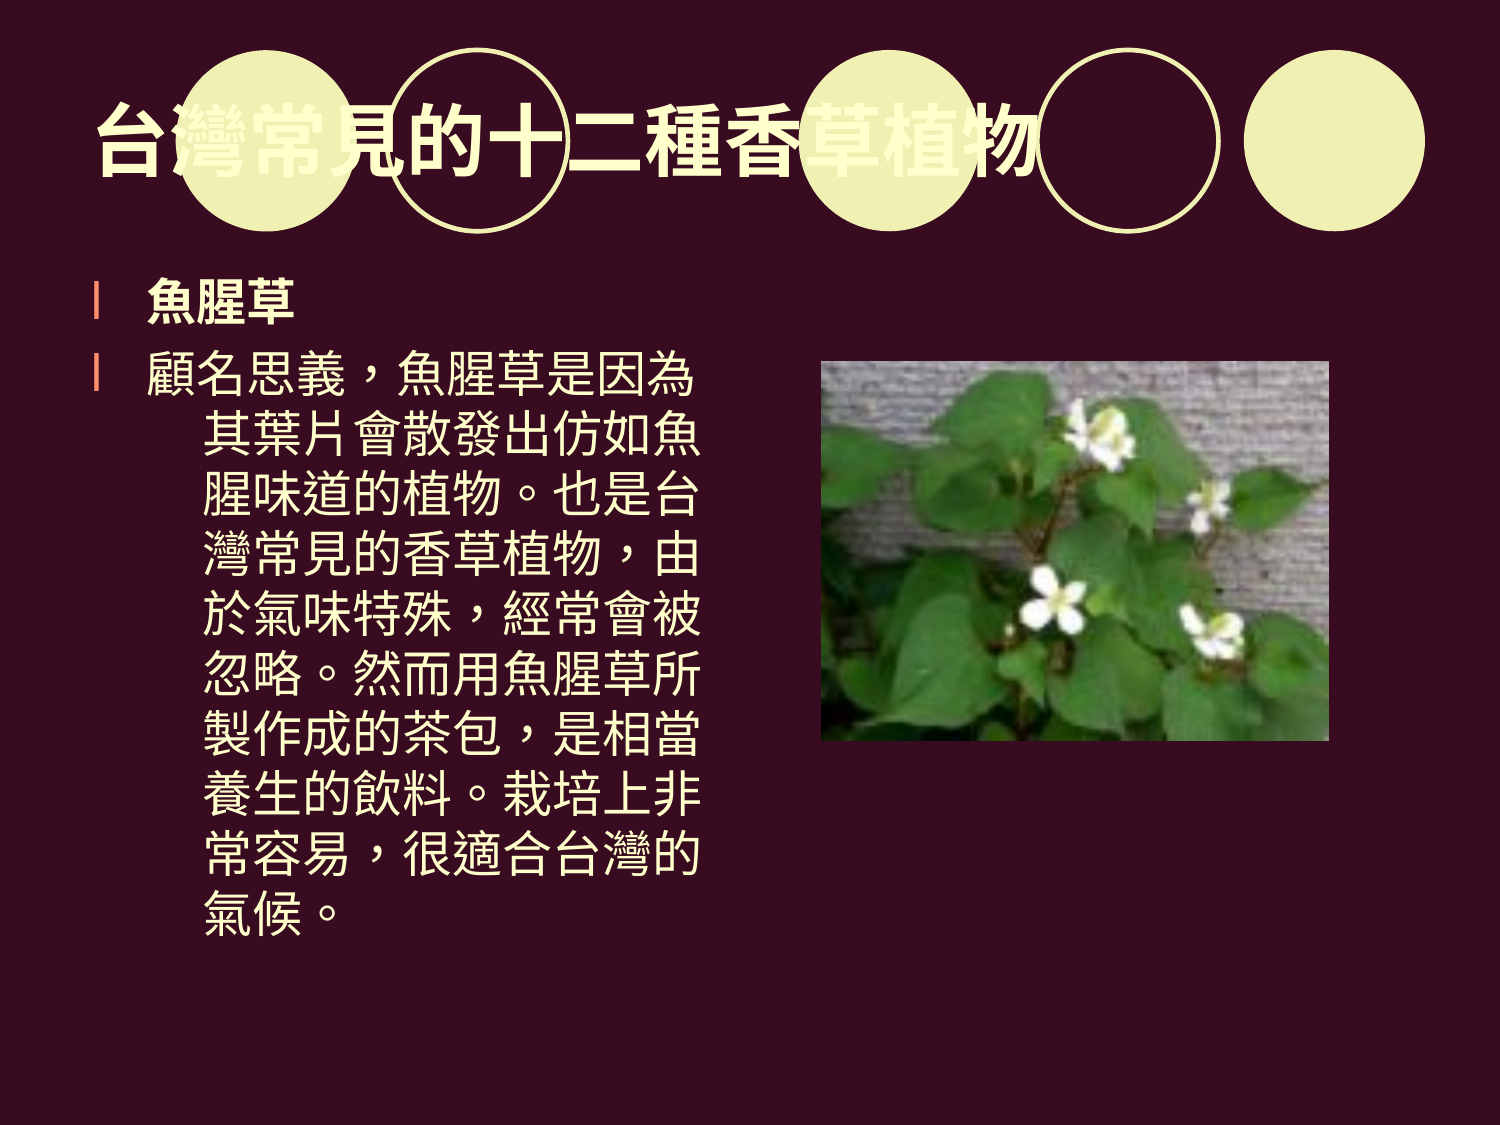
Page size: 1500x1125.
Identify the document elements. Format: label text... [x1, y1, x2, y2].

picture [821, 361, 1329, 741]
title 台灣常見的十二種香草植物 [75, 45, 1426, 233]
list 魚腥草 顧名思義，魚腥草是因為其葉片會散發出仿如魚腥味道的植物。也是台灣常見的香草植物，由於氣味特殊，經常會被忽略。然而用魚腥草所製作成的茶包，是相當養生的飲料。栽培上非常容易，很適合台灣的氣候。 [75, 262, 738, 1006]
